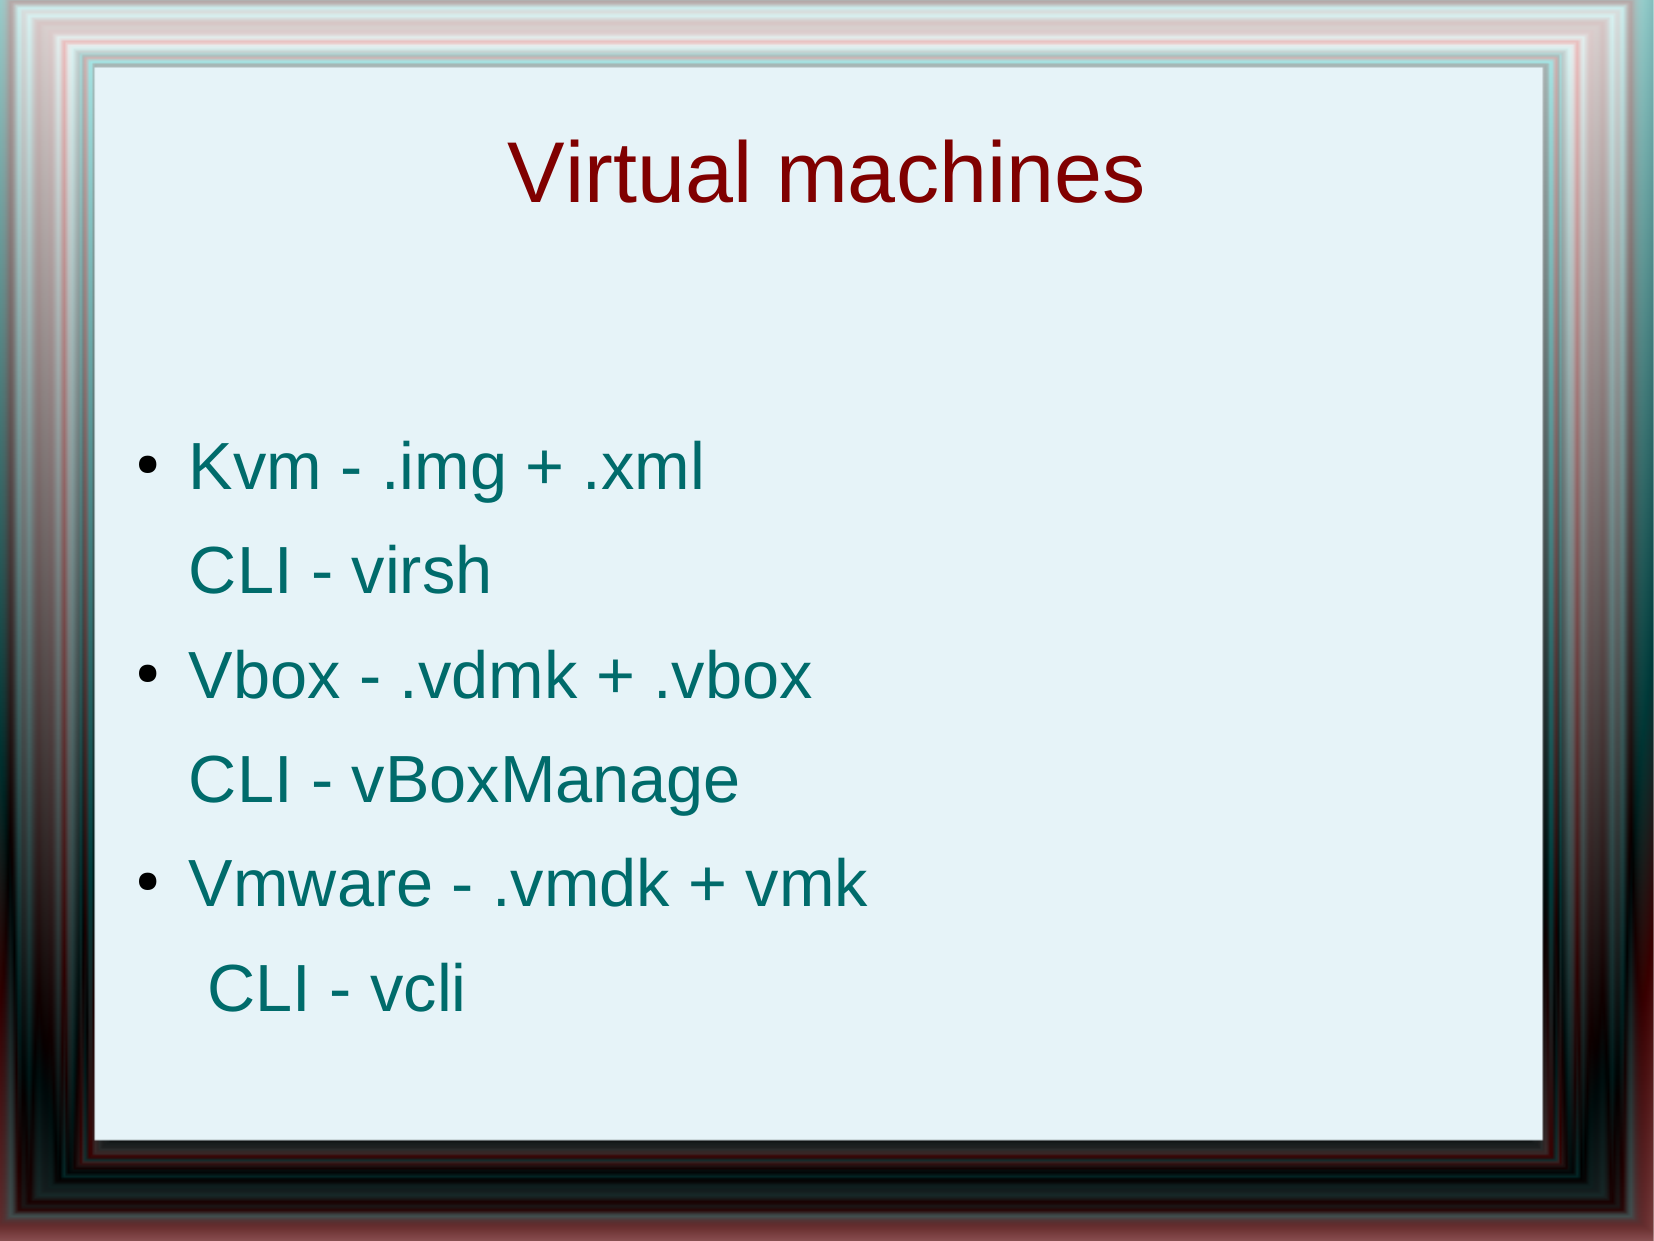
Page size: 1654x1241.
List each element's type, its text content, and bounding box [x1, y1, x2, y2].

title Virtual machines [118, 88, 1536, 257]
list Kvm - .img + .xml CLI - virsh Vbox - .vdmk + .vbox CLI - vBoxManage Vmware - .vmdk + vmk CLI - vcli [118, 324, 1506, 1232]
picture [0, 0, 1654, 1241]
